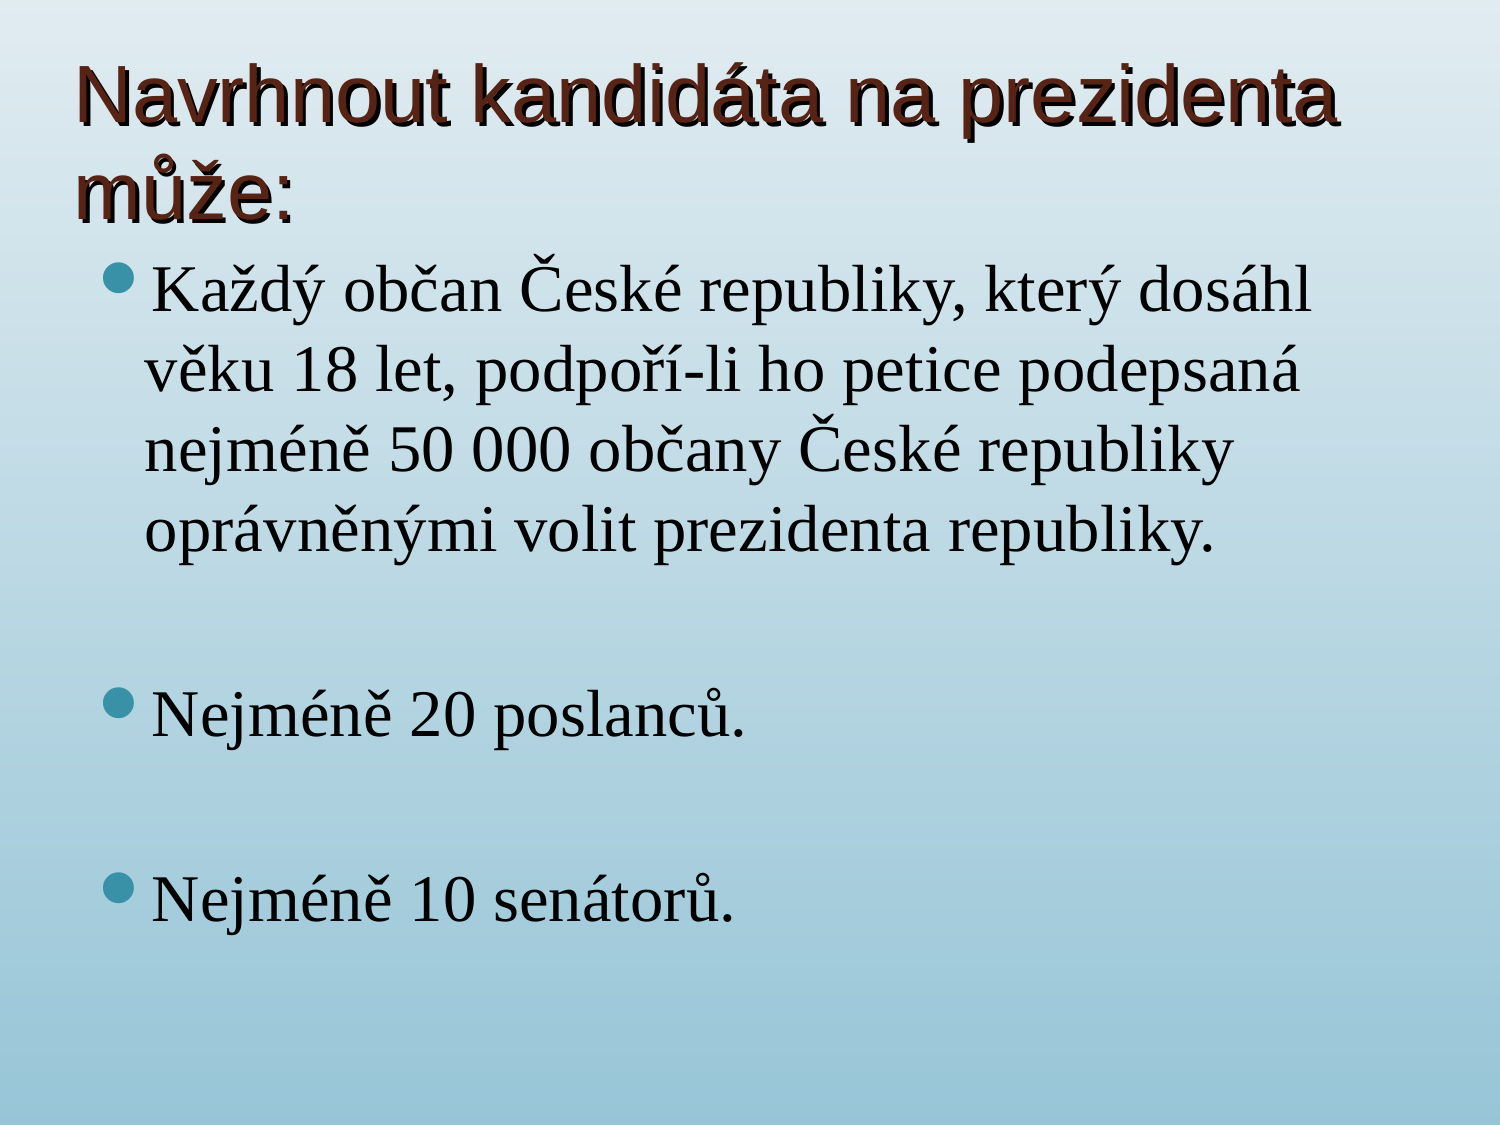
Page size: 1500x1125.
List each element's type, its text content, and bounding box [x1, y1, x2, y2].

list Každý občan České republiky, který dosáhl věku 18 let, podpoří-li ho petice podepsaná nejméně 50 000 občany České republiky oprávněnými volit prezidenta republiky. Nejméně 20 poslanců. Nejméně 10 senátorů. [70, 237, 1466, 1026]
title Navrhnout kandidáta na prezidenta může: [58, 33, 1466, 245]
